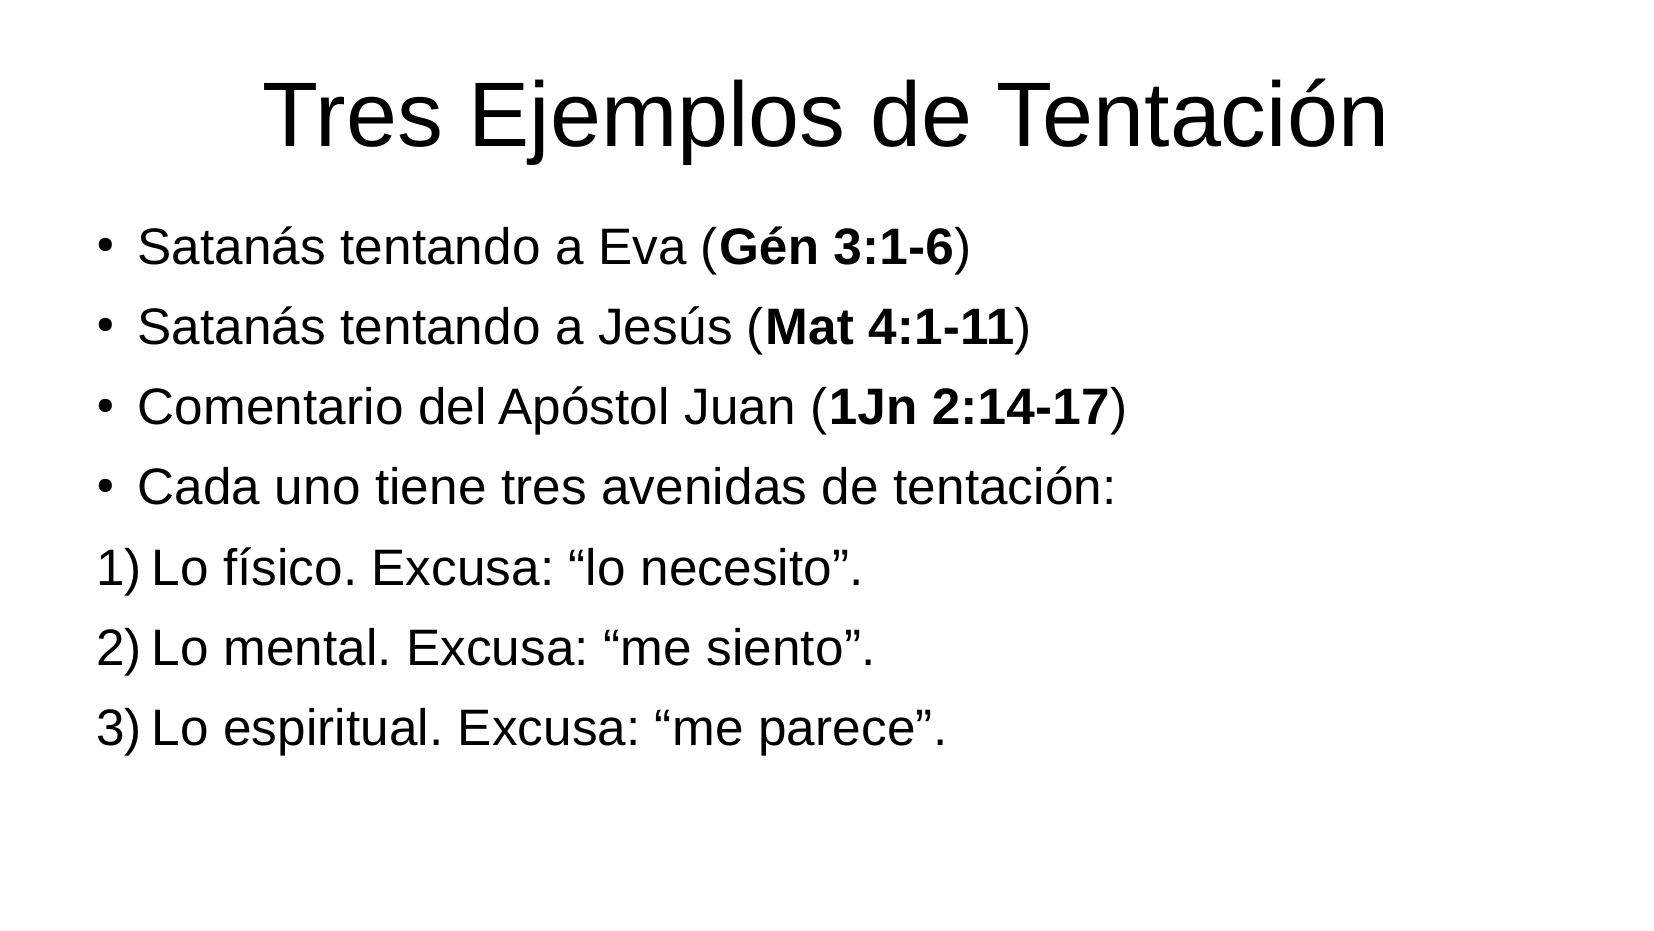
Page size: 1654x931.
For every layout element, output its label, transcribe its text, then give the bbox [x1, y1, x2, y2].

list Satanás tentando a Eva (Gén 3:1-6) Satanás tentando a Jesús (Mat 4:1-11) Comentario del Apóstol Juan (1Jn 2:14-17) Cada uno tiene tres avenidas de tentación: Lo físico. Excusa: “lo necesito”. Lo mental. Excusa: “me siento”. Lo espiritual. Excusa: “me parece”. [82, 217, 1571, 758]
title Tres Ejemplos de Tentación [82, 37, 1571, 193]
